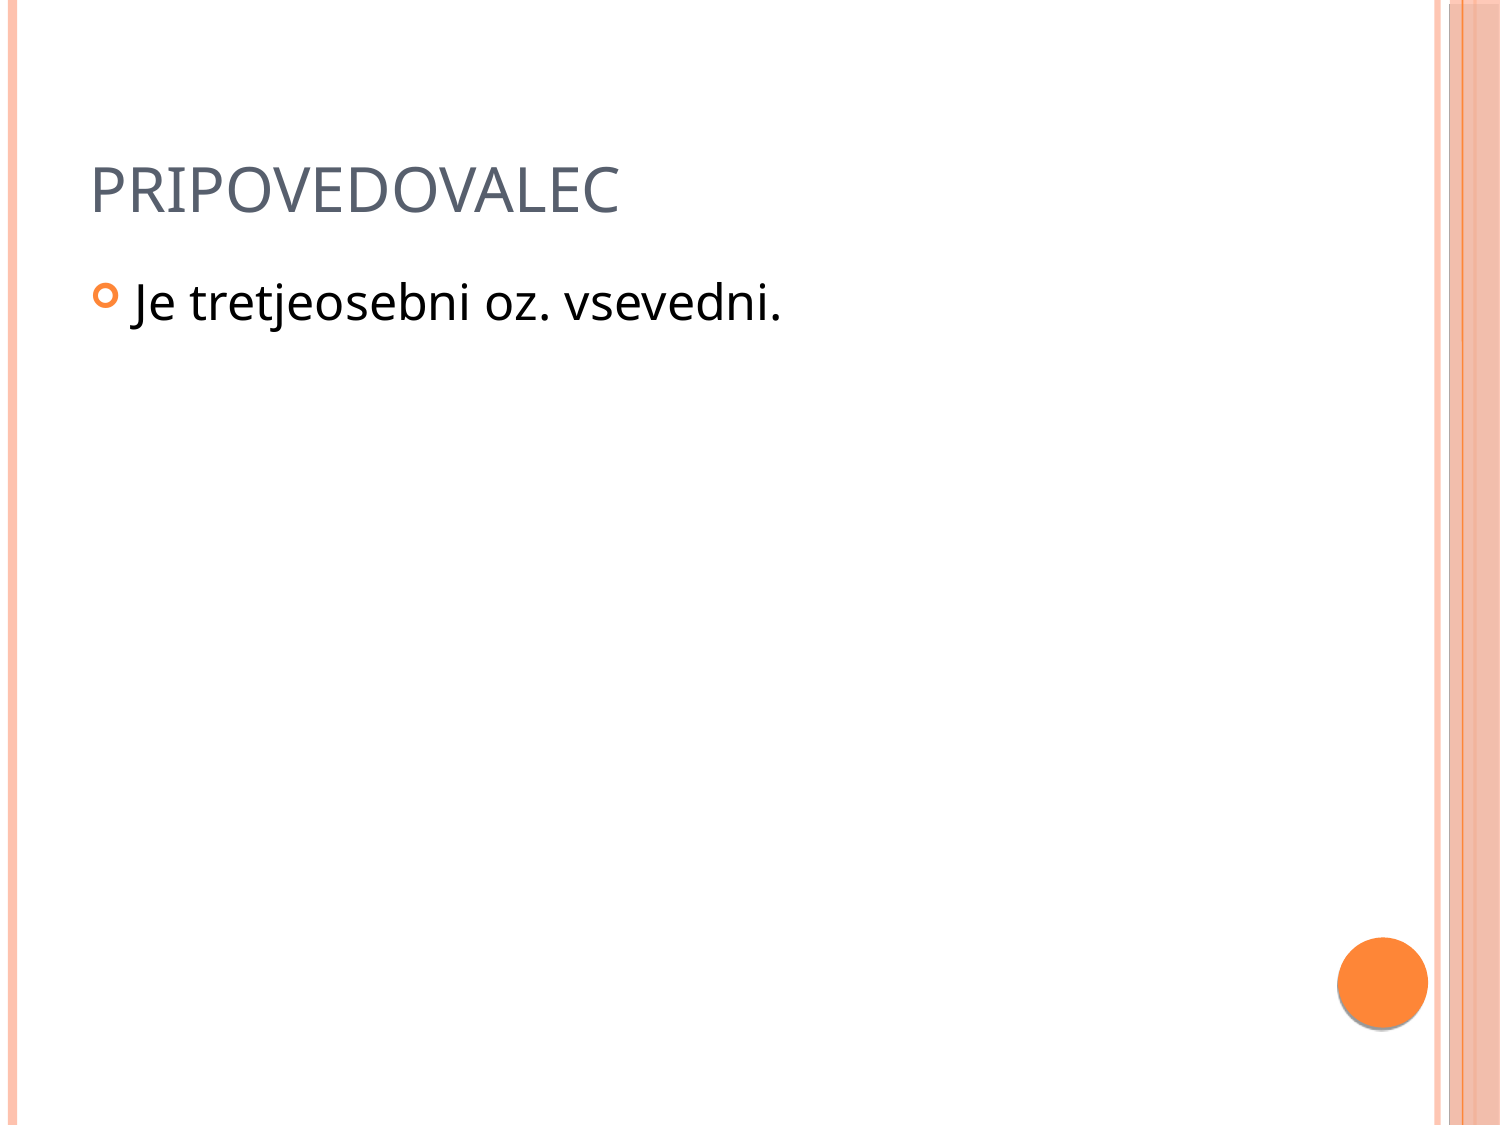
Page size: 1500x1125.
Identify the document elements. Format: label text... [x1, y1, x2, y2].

list Je tretjeosebni oz. vsevedni. [75, 262, 1300, 1062]
title Pripovedovalec [75, 45, 1300, 233]
